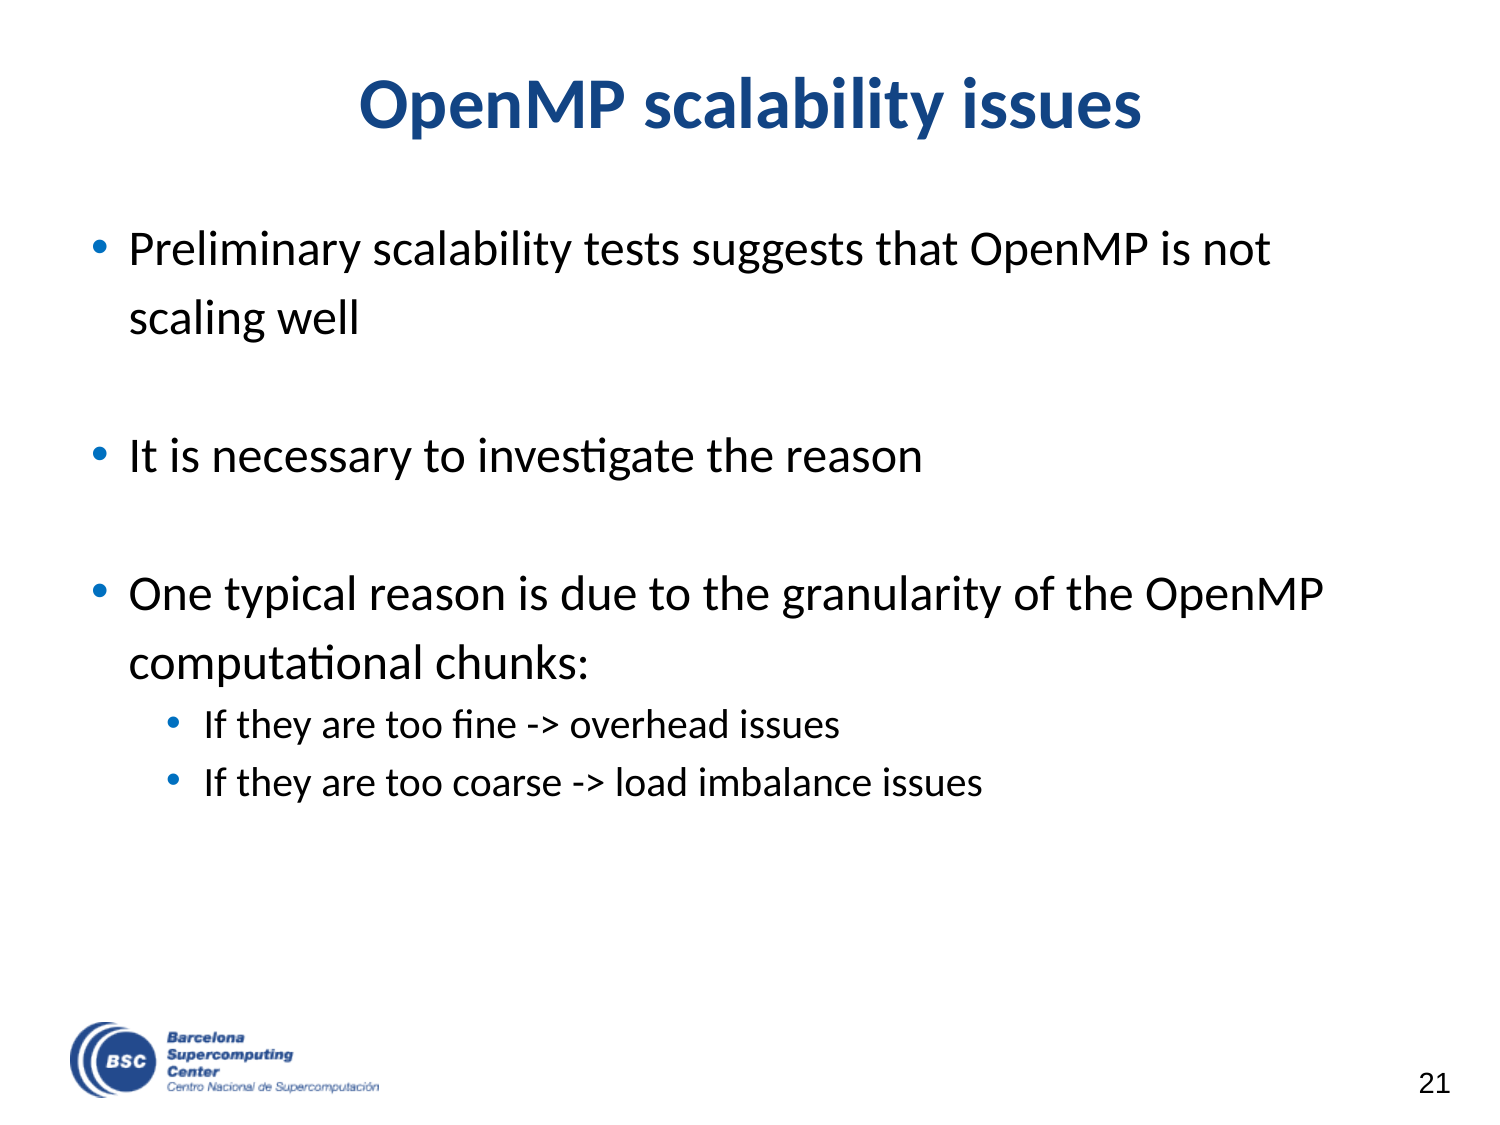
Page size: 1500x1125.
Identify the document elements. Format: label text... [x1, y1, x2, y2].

list Preliminary scalability tests suggests that OpenMP is not scaling well It is necessary to investigate the reason One typical reason is due to the granularity of the OpenMP computational chunks: If they are too fine -> overhead issues If they are too coarse -> load imbalance issues [76, 199, 1427, 993]
slide_number <number> [1403, 1038, 1494, 1125]
title OpenMP scalability issues [76, 35, 1427, 174]
picture [70, 1022, 379, 1098]
